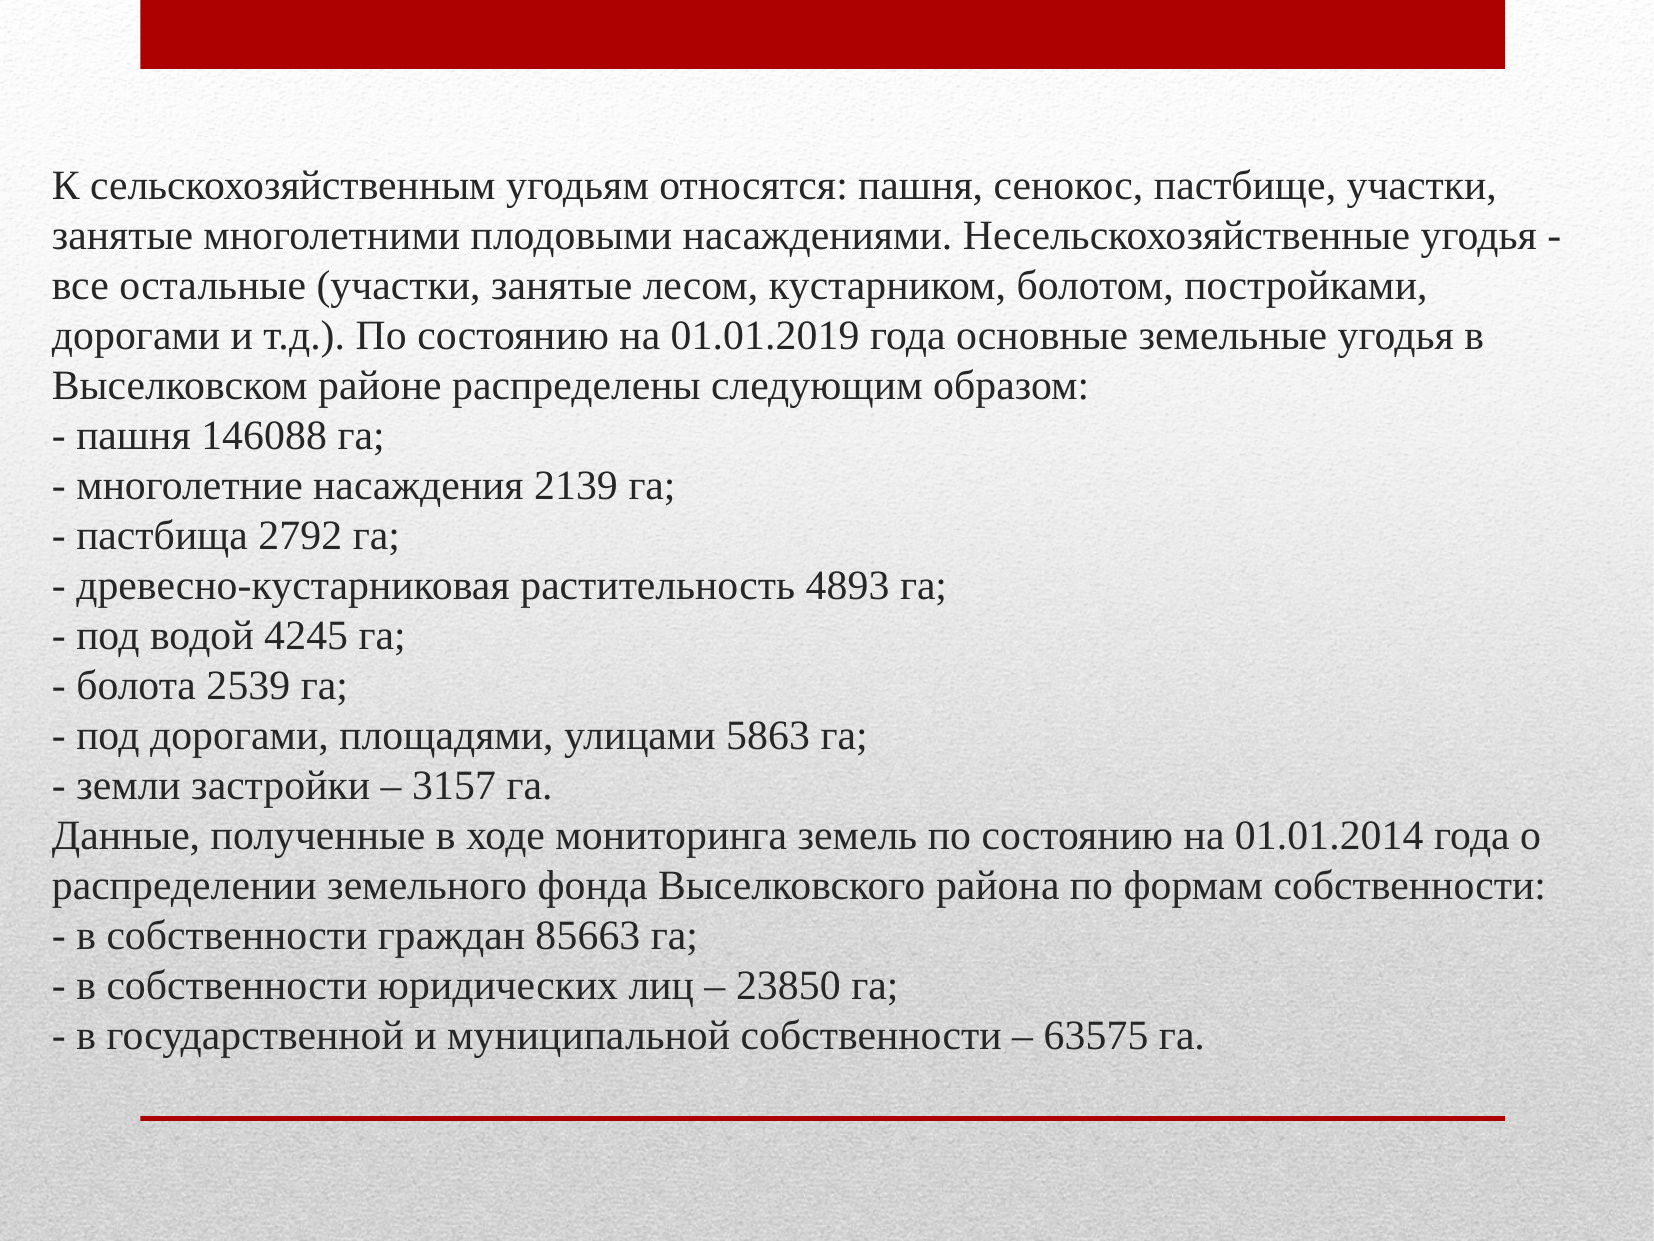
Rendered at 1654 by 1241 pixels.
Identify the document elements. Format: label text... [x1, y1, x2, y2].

title К сельскохозяйственным угодьям относятся: пашня, сенокос, пастбище, участки, занятые многолетними плодовыми насаждениями. Несельскохозяйственные угодья - все остальные (участки, занятые лесом, кустарником, болотом, постройками, дорогами и т.д.). По состоянию на 01.01.2019 года основные земельные угодья в Выселковском районе распределены следующим образом: - пашня 146088 га; - многолетние насаждения 2139 га; - пастбища 2792 га; - древесно-кустарниковая растительность 4893 га; - под водой 4245 га; - болота 2539 га; - под дорогами, площадями, улицами 5863 га; - земли застройки – 3157 га. Данные, полученные в ходе мониторинга земель по состоянию на 01.01.2014 года о распределении земельного фонда Выселковского района по формам собственности: - в собственности граждан 85663 га; - в собственности юридических лиц – 23850 га; - в государственной и муниципальной собственности – 63575 га. [35, 76, 1619, 1117]
